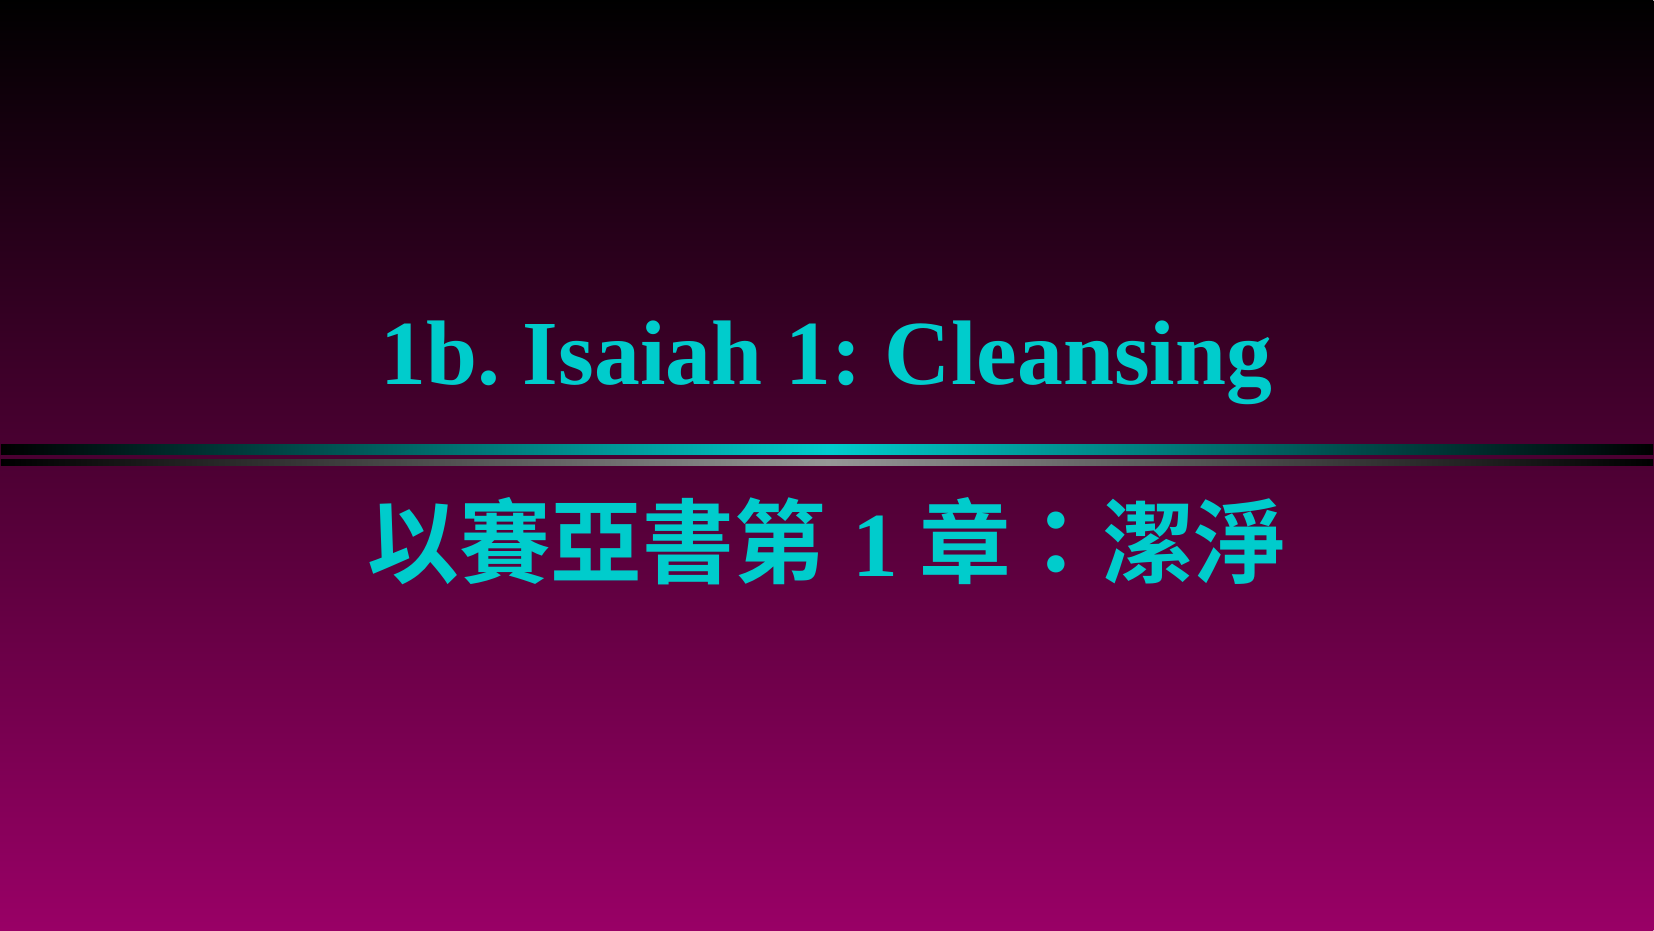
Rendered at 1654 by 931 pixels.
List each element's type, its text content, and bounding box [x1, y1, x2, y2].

title 1b. Isaiah 1: Cleansing 以賽亞書第1章：潔淨 [124, 251, 1530, 604]
